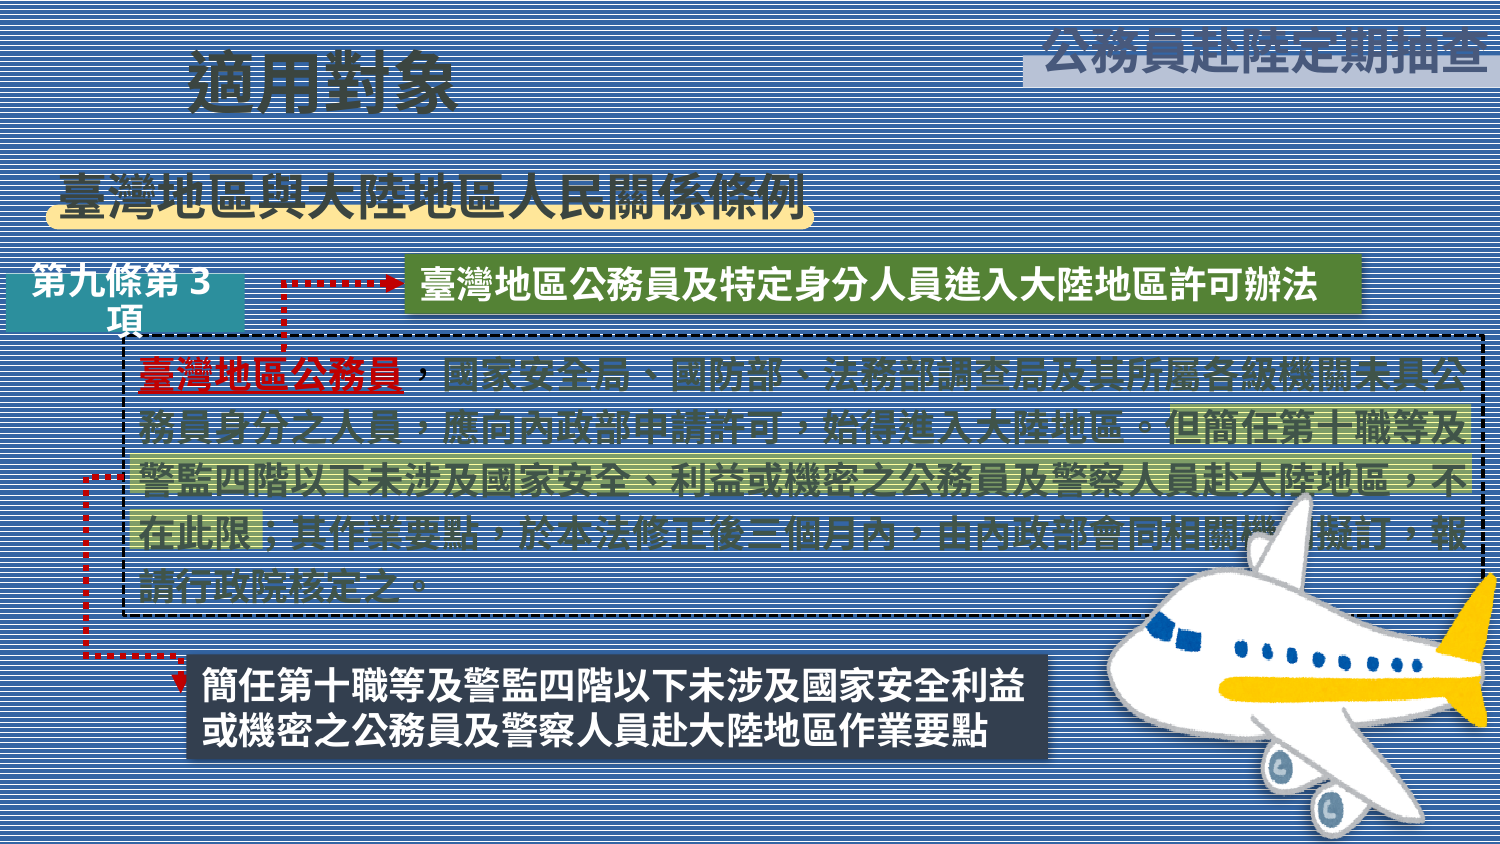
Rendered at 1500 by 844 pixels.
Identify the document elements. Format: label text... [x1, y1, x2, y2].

text_box 適用對象 [426, 81, 446, 88]
text_box 臺灣地區公務員及特定身分人員進入大陸地區許可辦法 [404, 253, 1362, 314]
text_box 臺灣地區與大陸地區人民關係條例 [45, 162, 1062, 236]
text_box 臺灣地區公務員，國家安全局、國防部、法務部調查局及其所屬各級機關未具公務員身分之人員，應向內政部申請許可，始得進入大陸地區。但簡任第十職等及警監四階以下未涉及國家安全、利益或機密之公務員及警察人員赴大陸地區，不在此限；其作業要點，於本法修正後三個月內，由內政部會同相關機關擬訂，報請行政院核定之。 [123, 335, 1484, 616]
text_box 公務員赴陸定期抽查 [1025, 11, 1500, 87]
text_box [1022, 55, 1500, 88]
text_box 適用對象 [186, 49, 478, 123]
text_box [1087, 469, 1500, 844]
slide_number <編號> [1059, 782, 1091, 827]
text_box 適用對象 [233, 72, 243, 96]
text_box 第九條第3項 [5, 273, 245, 333]
text_box 簡任第十職等及警監四階以下未涉及國家安全利益或機密之公務員及警察人員赴大陸地區作業要點 [186, 654, 1048, 760]
